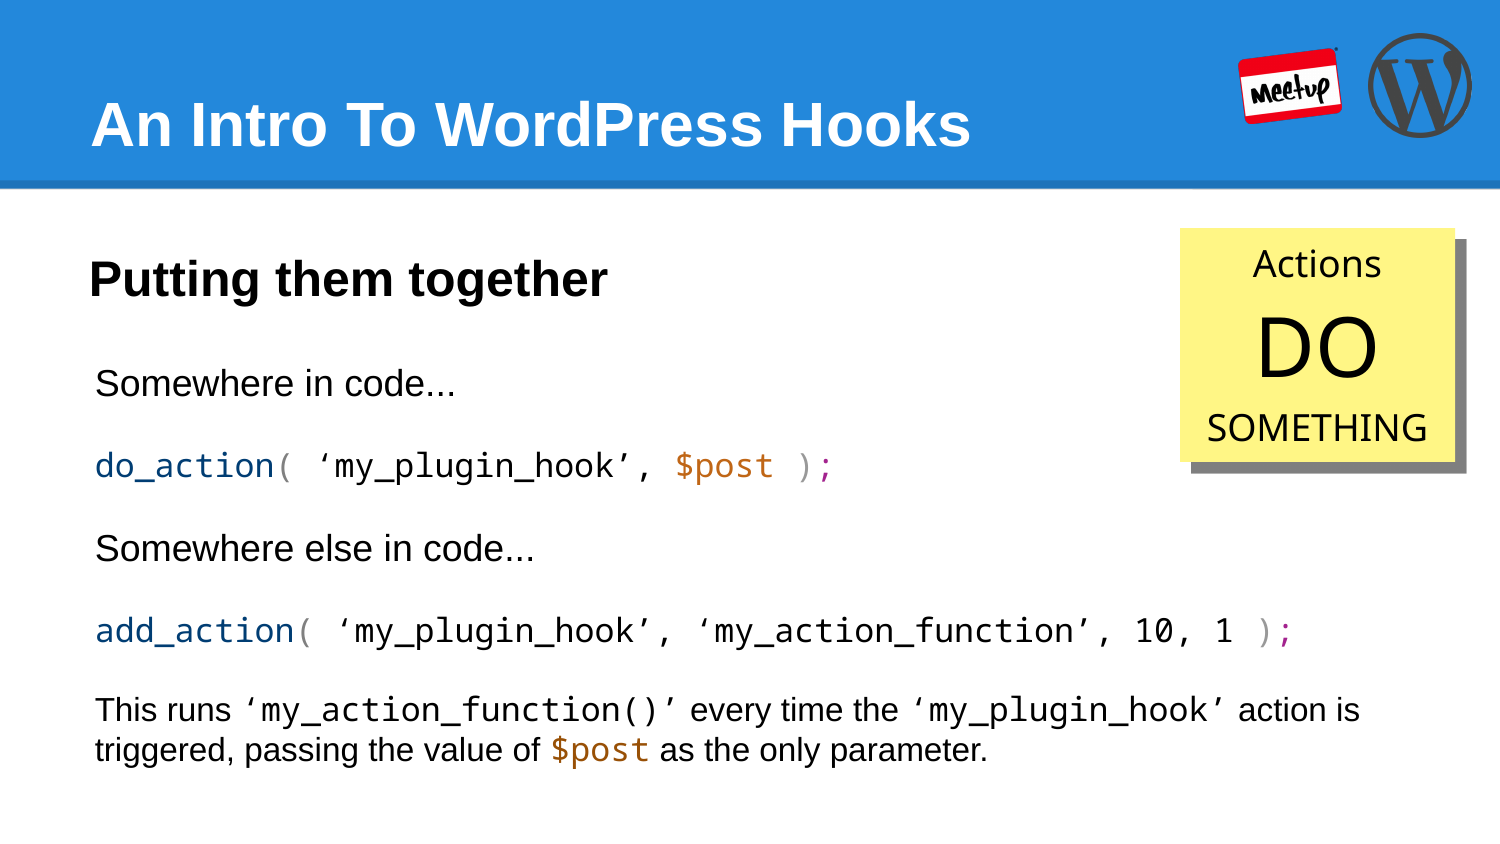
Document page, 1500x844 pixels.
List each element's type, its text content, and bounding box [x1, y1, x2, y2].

text_box Somewhere in code... do_action( ‘my_plugin_hook’, $post ); Somewhere else in code... add_action( ‘my_plugin_hook’, ‘my_action_function’, 10, 1 ); This runs ‘my_action_function()’ every time the ‘my_plugin_hook’ action is triggered, passing the value of $post as the only parameter. [79, 344, 1380, 535]
title An Intro To WordPress Hooks [75, 33, 1425, 175]
text_box Putting them together [73, 231, 901, 422]
picture [1368, 33, 1472, 138]
picture [1238, 47, 1342, 124]
text_box Actions DO SOMETHING [1180, 228, 1456, 462]
